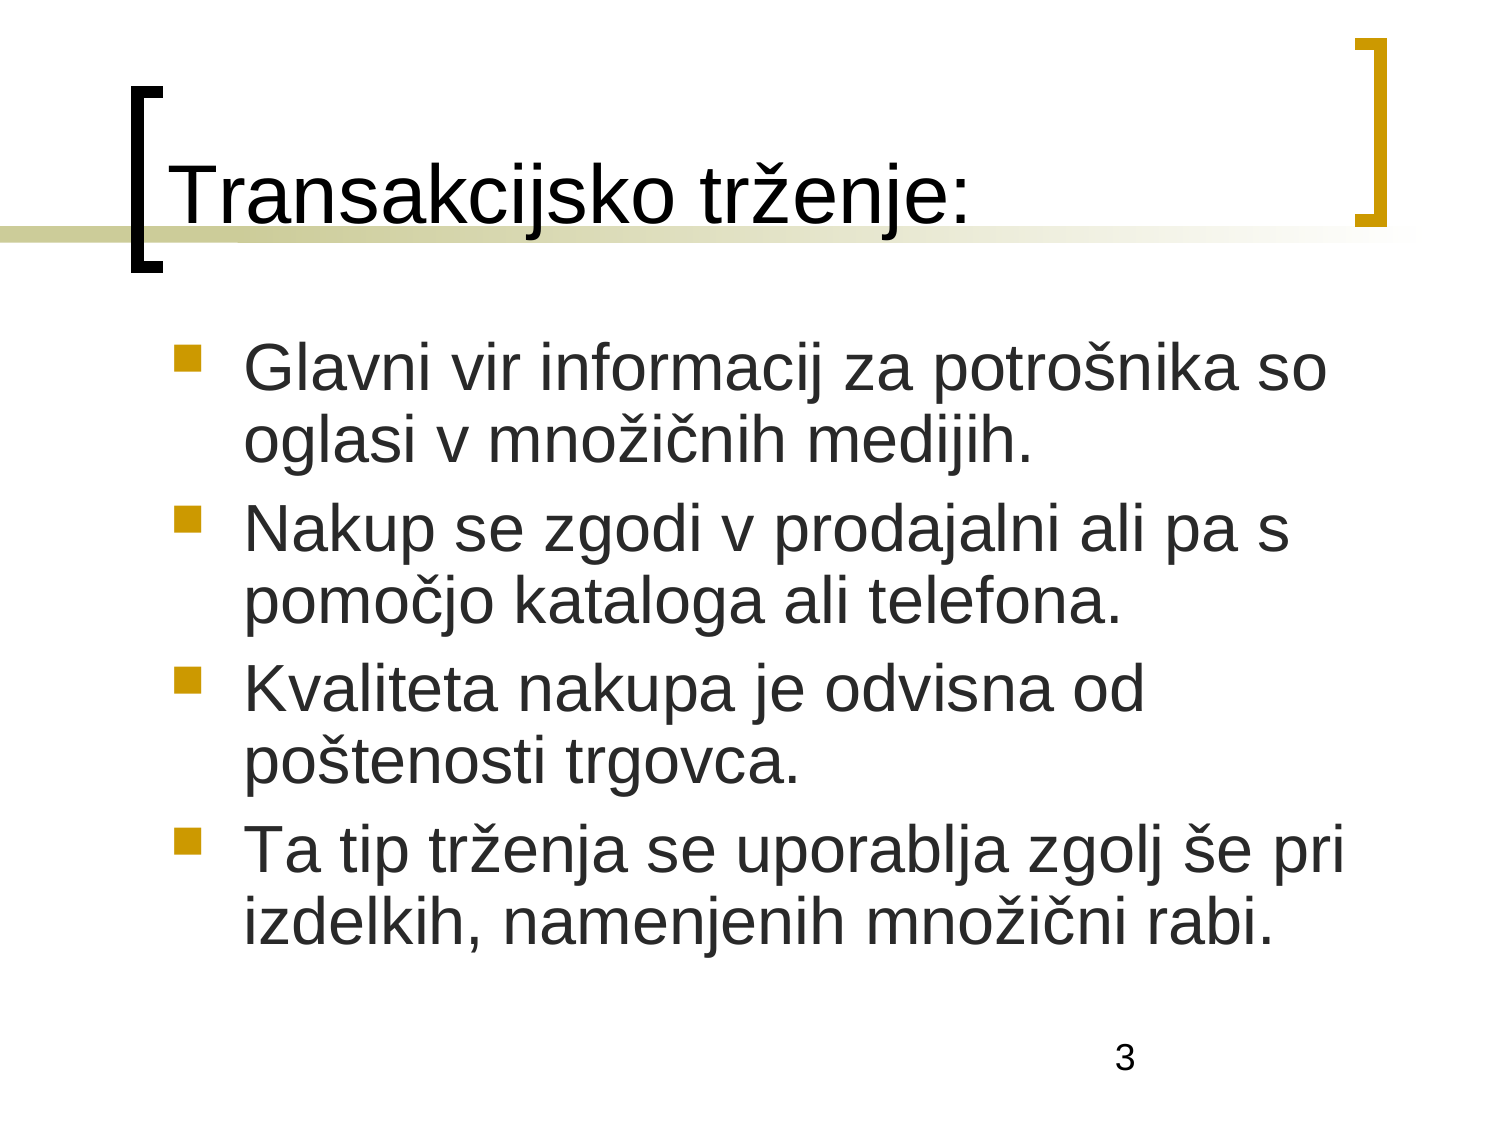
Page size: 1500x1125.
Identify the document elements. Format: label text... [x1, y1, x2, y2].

title Transakcijsko trženje: [152, 15, 1328, 248]
list Glavni vir informacij za potrošnika so oglasi v množičnih medijih. Nakup se zgodi v prodajalni ali pa s pomočjo kataloga ali telefona. Kvaliteta nakupa je odvisna od poštenosti trgovca. Ta tip trženja se uporablja zgolj še pri izdelkih, namenjenih množični rabi. [155, 324, 1413, 1001]
